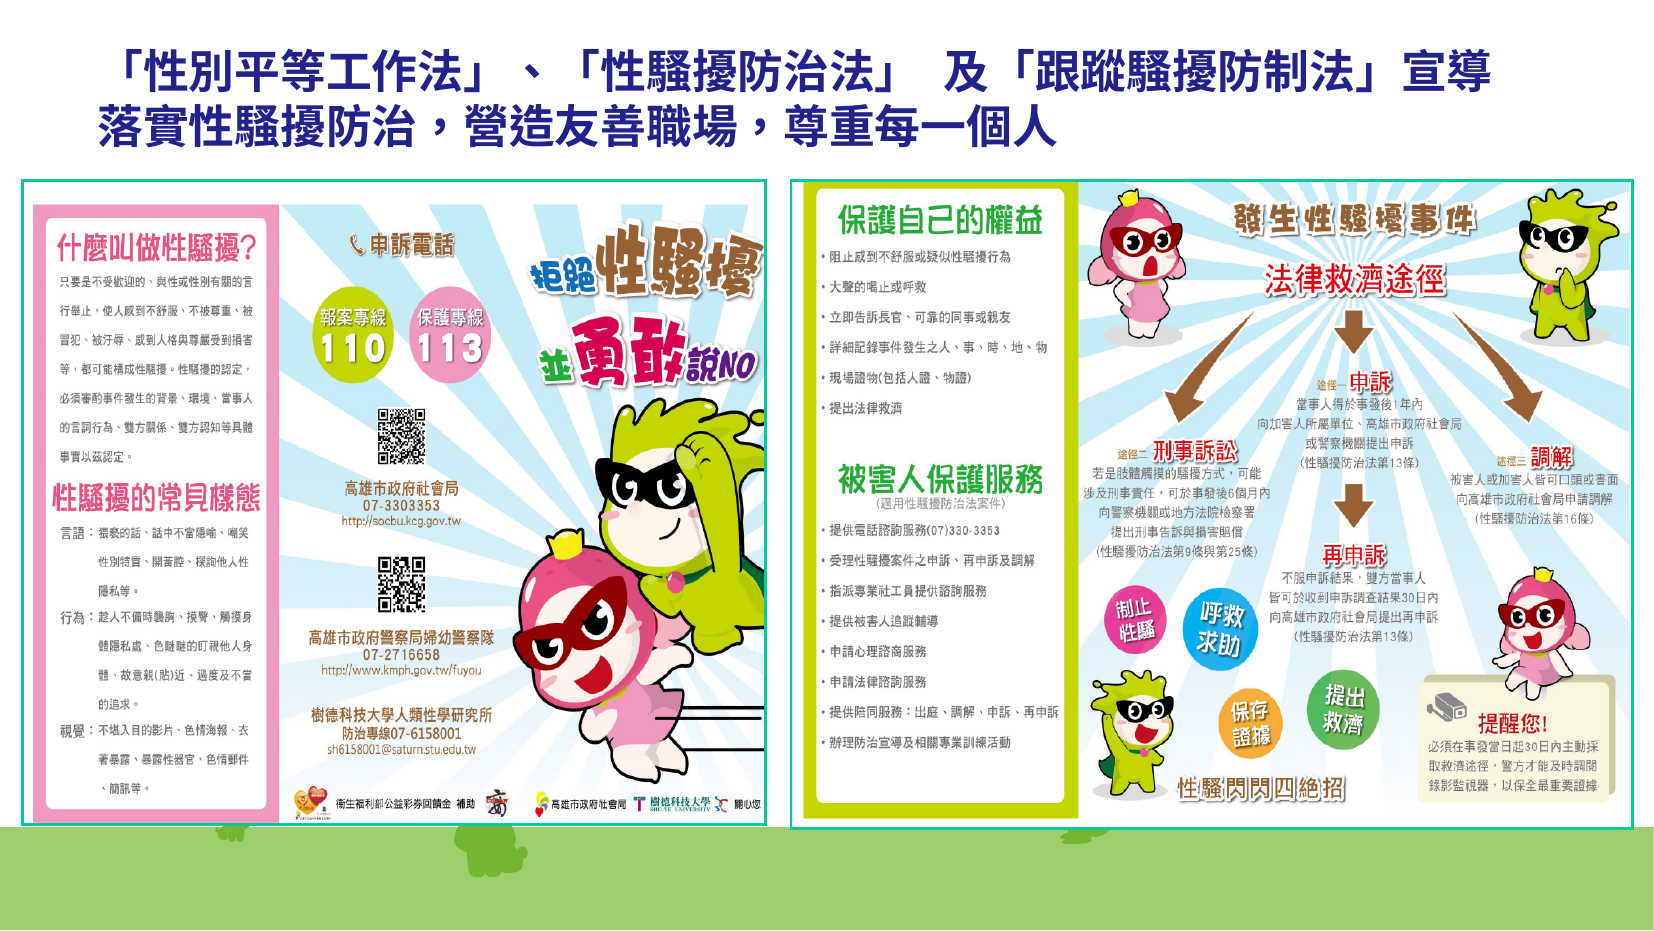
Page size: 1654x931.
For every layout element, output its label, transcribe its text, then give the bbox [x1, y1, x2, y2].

picture [23, 181, 765, 823]
picture [792, 181, 1631, 828]
text_box 「性別平等工作法」、「性騷擾防治法」 及「跟蹤騷擾防制法」宣導 落實性騷擾防治，營造友善職場，尊重每一個人 [83, 35, 1524, 160]
